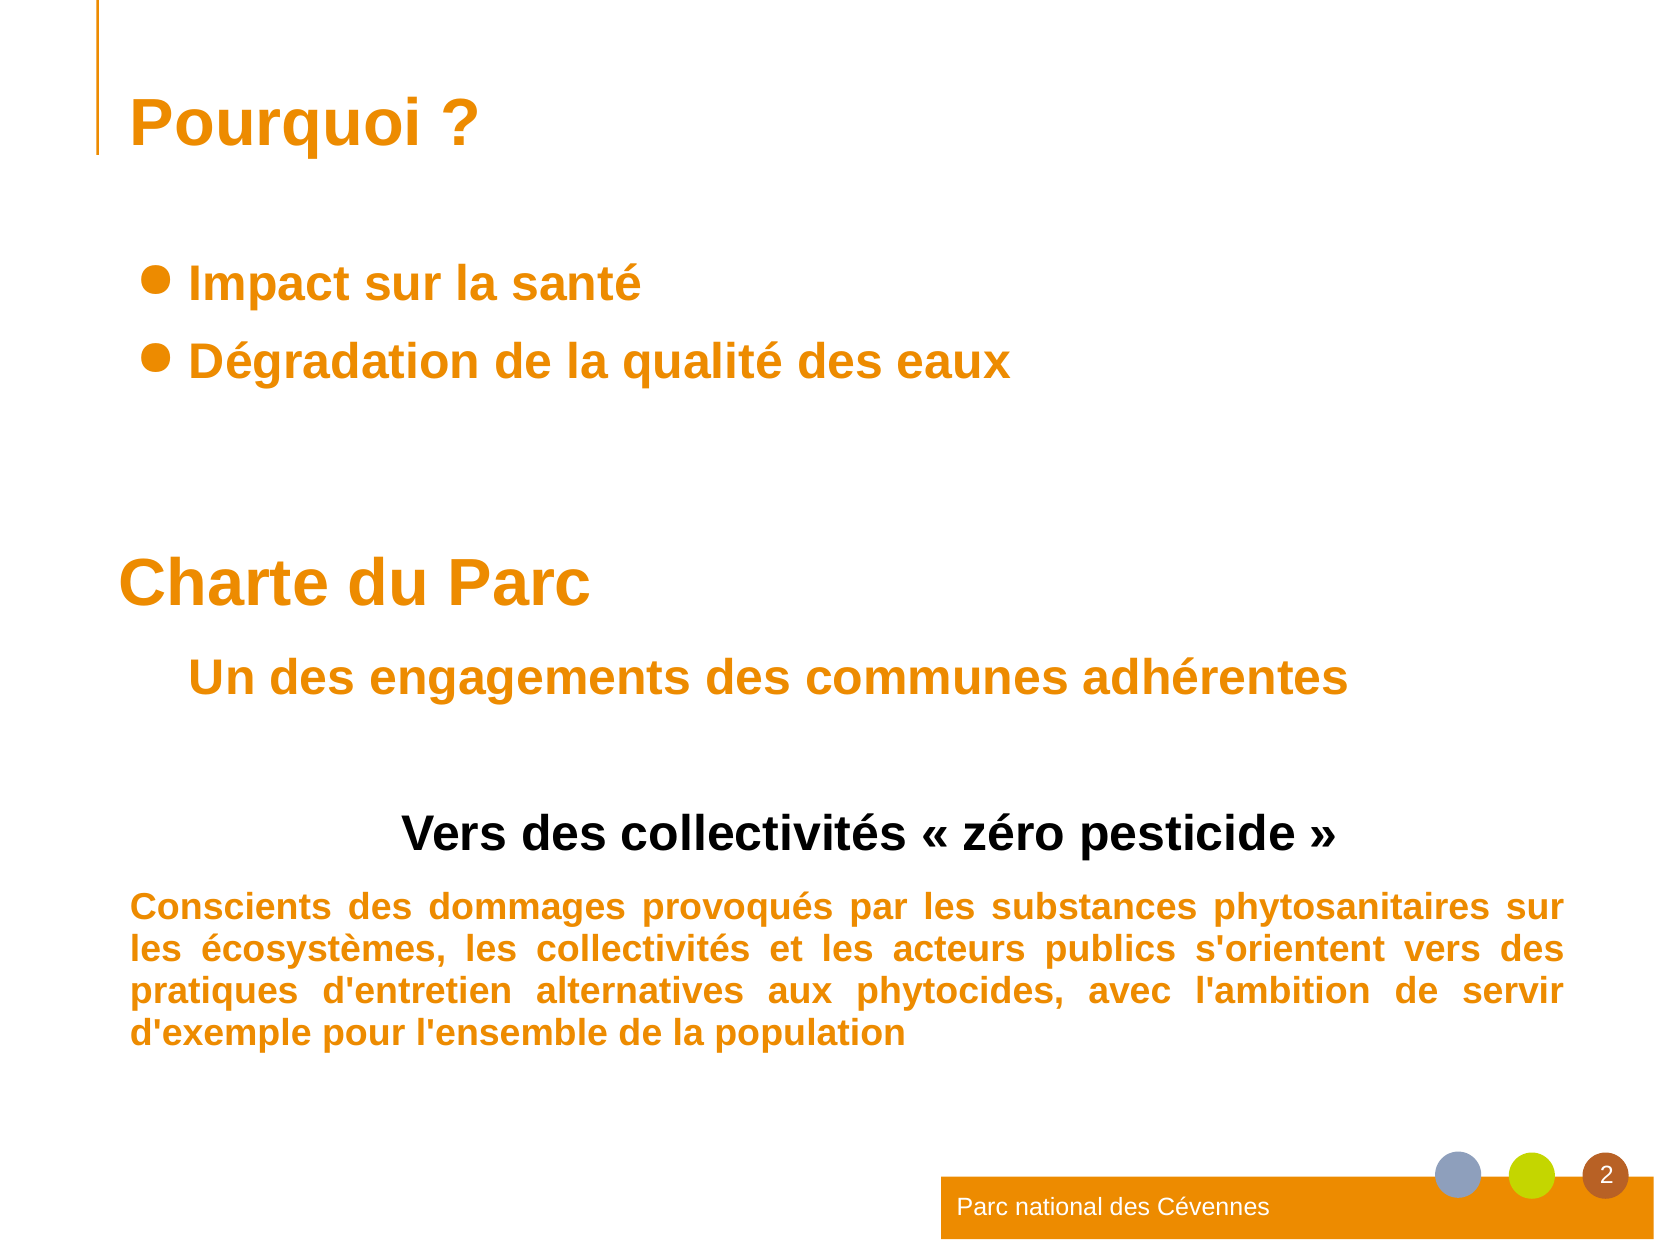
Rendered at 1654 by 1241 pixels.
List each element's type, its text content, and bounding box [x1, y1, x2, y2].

list Un des engagements des communes adhérentes Vers des collectivités « zéro pesticide » [118, 649, 1625, 886]
title Pourquoi ? [129, 11, 1619, 160]
title Charte du Parc [118, 472, 1607, 621]
list Conscients des dommages provoqués par les substances phytosanitaires sur les écosystèmes, les collectivités et les acteurs publics s'orientent vers des pratiques d'entretien alternatives aux phytocides, avec l'ambition de servir d'exemple pour l'ensemble de la population [59, 885, 1565, 1123]
list Impact sur la santé Dégradation de la qualité des eaux [118, 177, 1625, 551]
